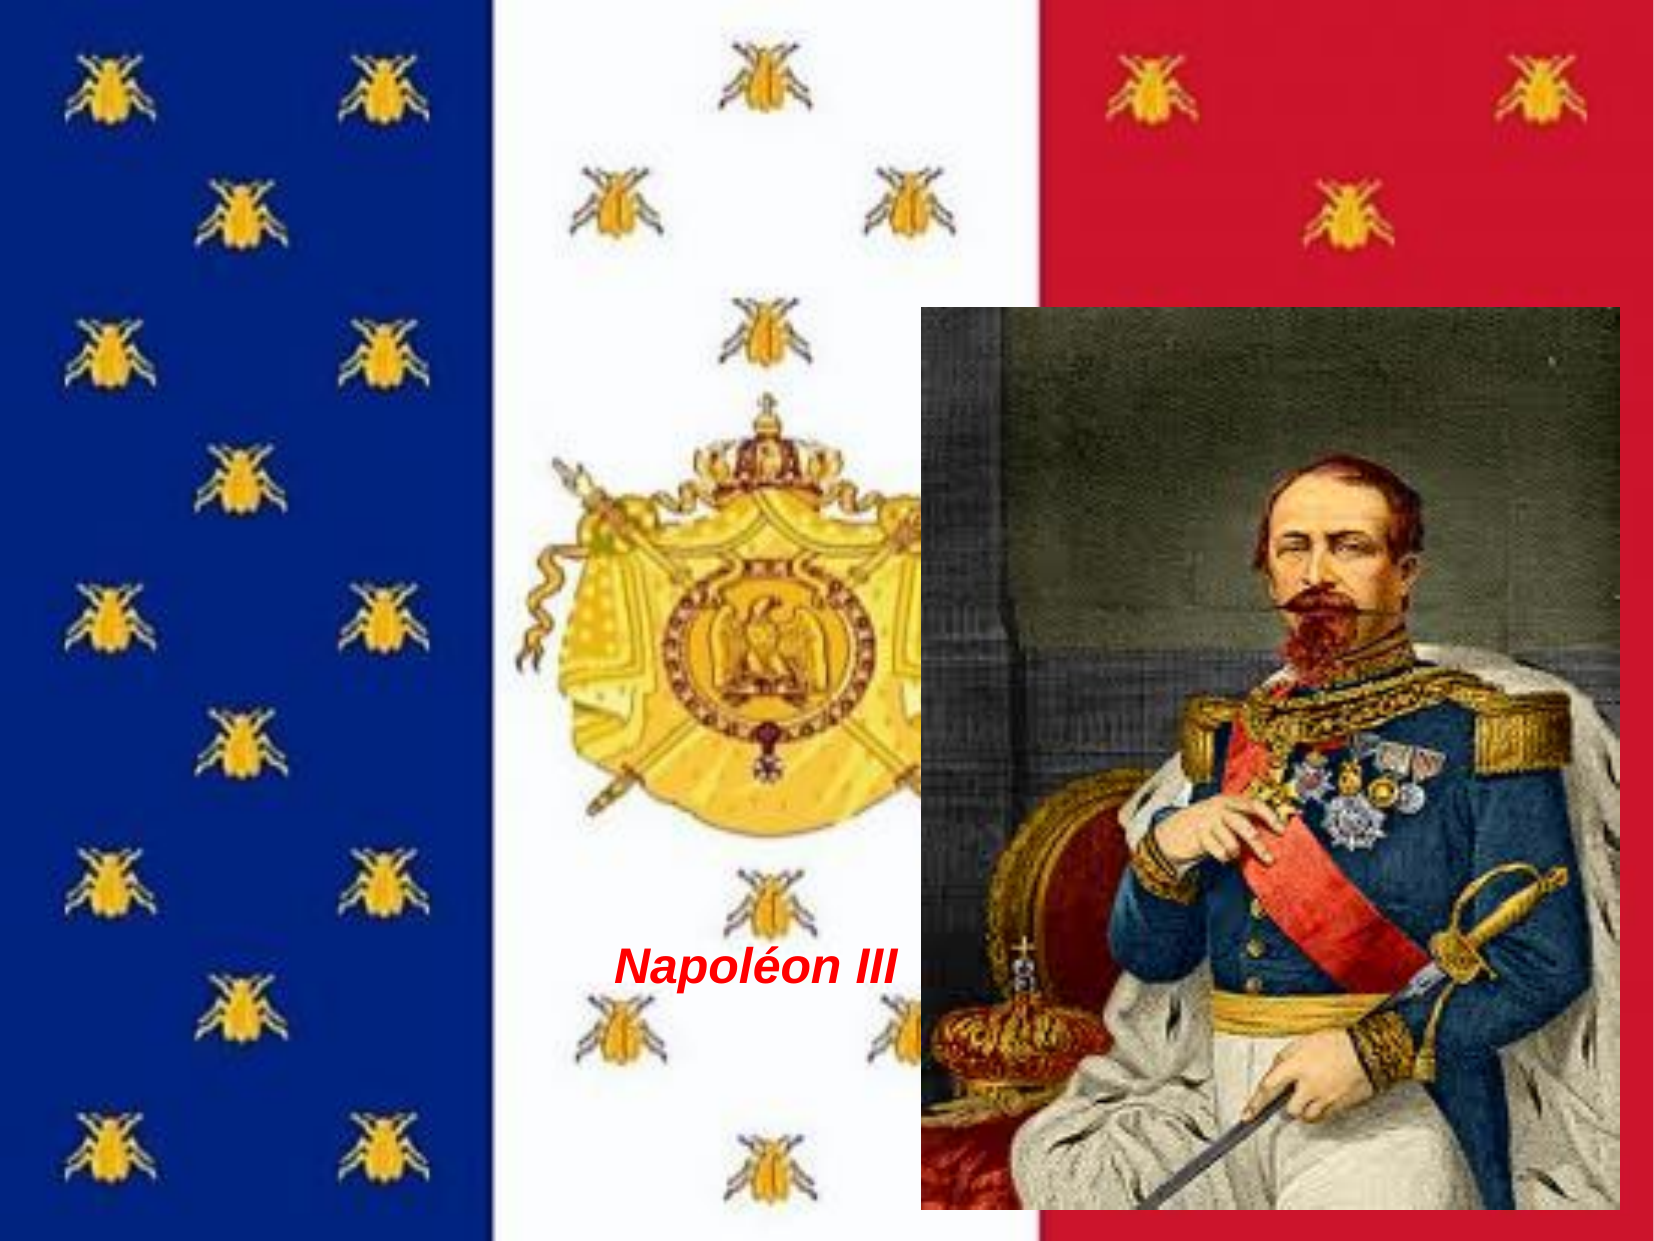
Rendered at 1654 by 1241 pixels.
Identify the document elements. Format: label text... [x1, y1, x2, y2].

picture [0, 0, 1654, 1241]
title Napoléon III [11, 862, 921, 1070]
